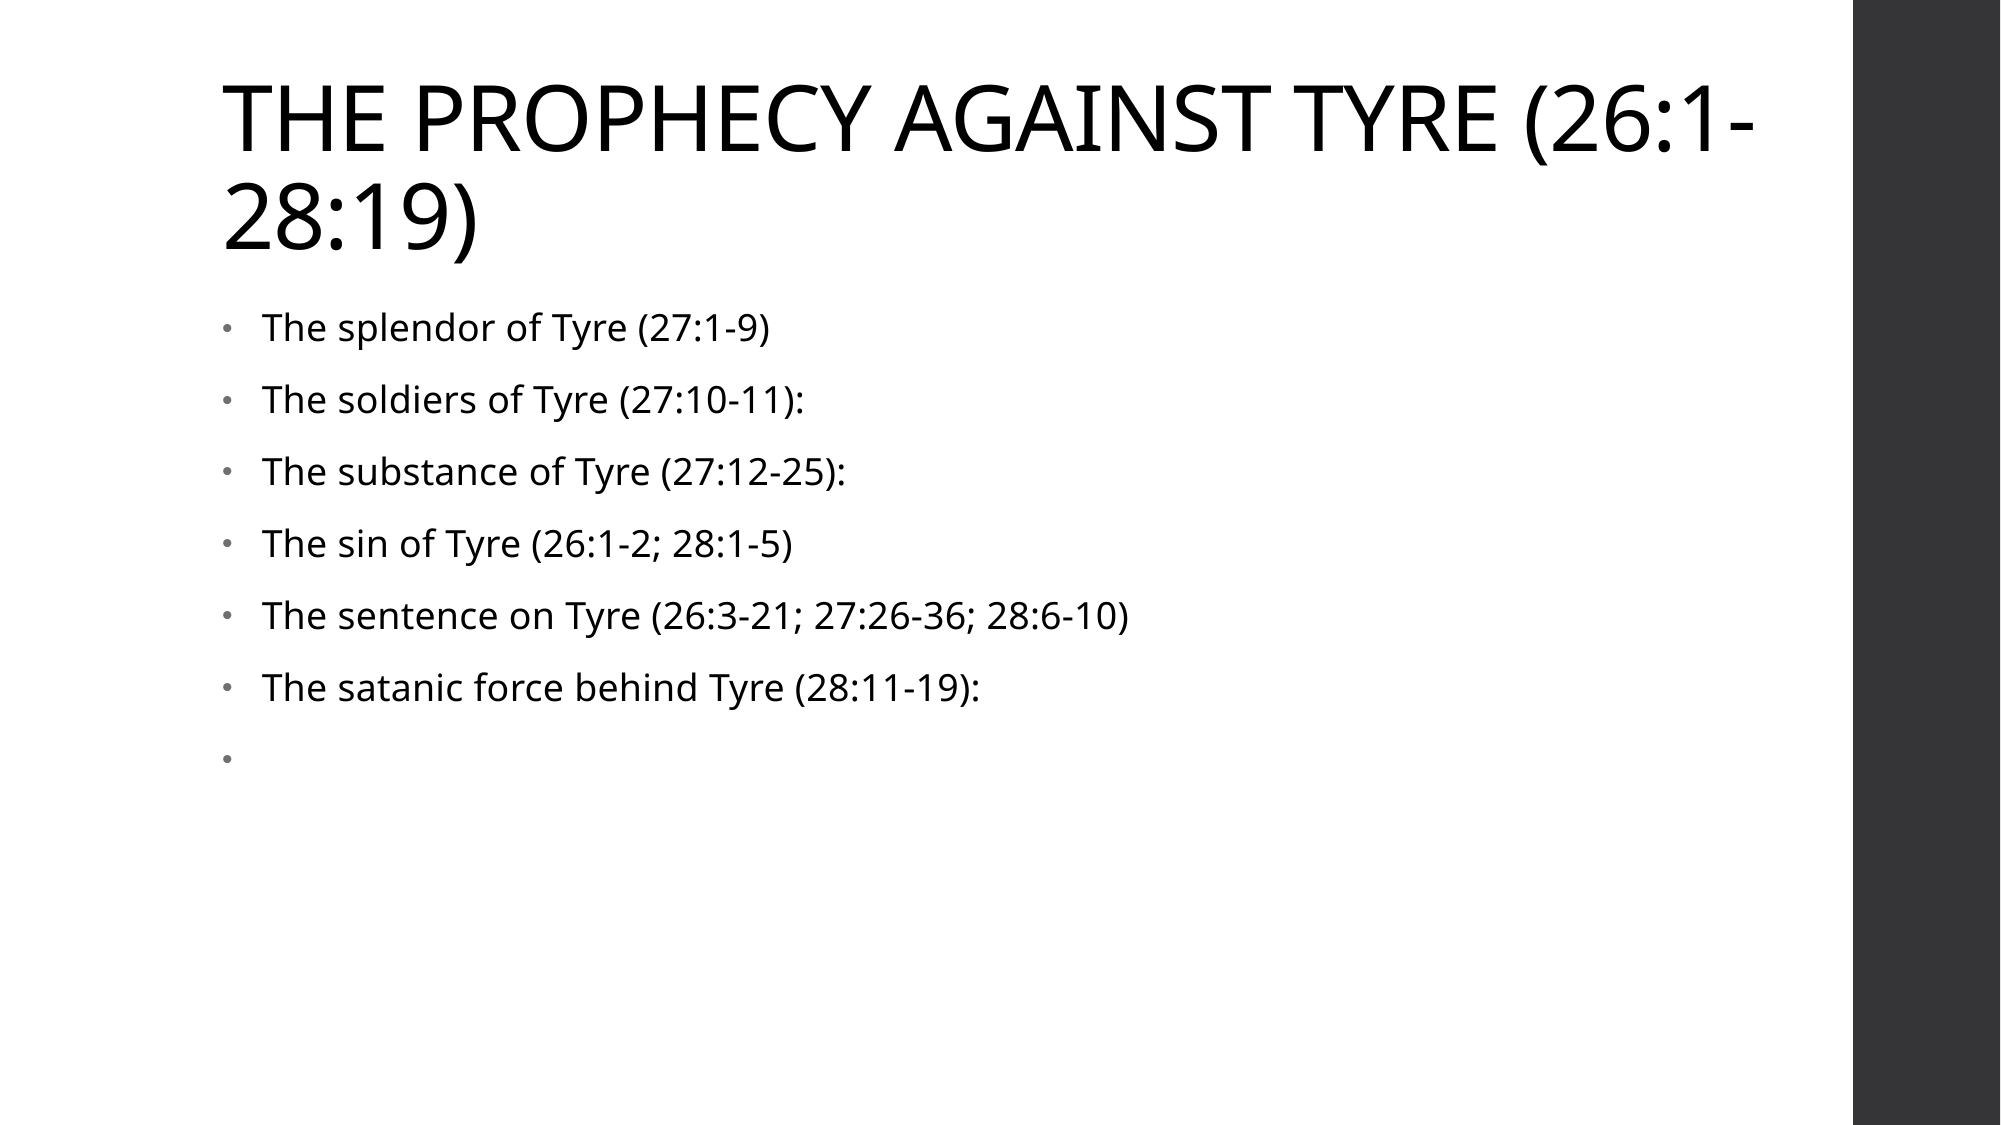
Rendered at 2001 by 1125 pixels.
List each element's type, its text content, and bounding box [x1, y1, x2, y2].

list The splendor of Tyre (27:1-9) The soldiers of Tyre (27:10-11): The substance of Tyre (27:12-25): The sin of Tyre (26:1-2; 28:1-5) The sentence on Tyre (26:3-21; 27:26-36; 28:6-10) The satanic force behind Tyre (28:11-19): [206, 299, 1617, 1014]
title THE PROPHECY AGAINST TYRE (26:1-28:19) [206, 60, 1797, 278]
